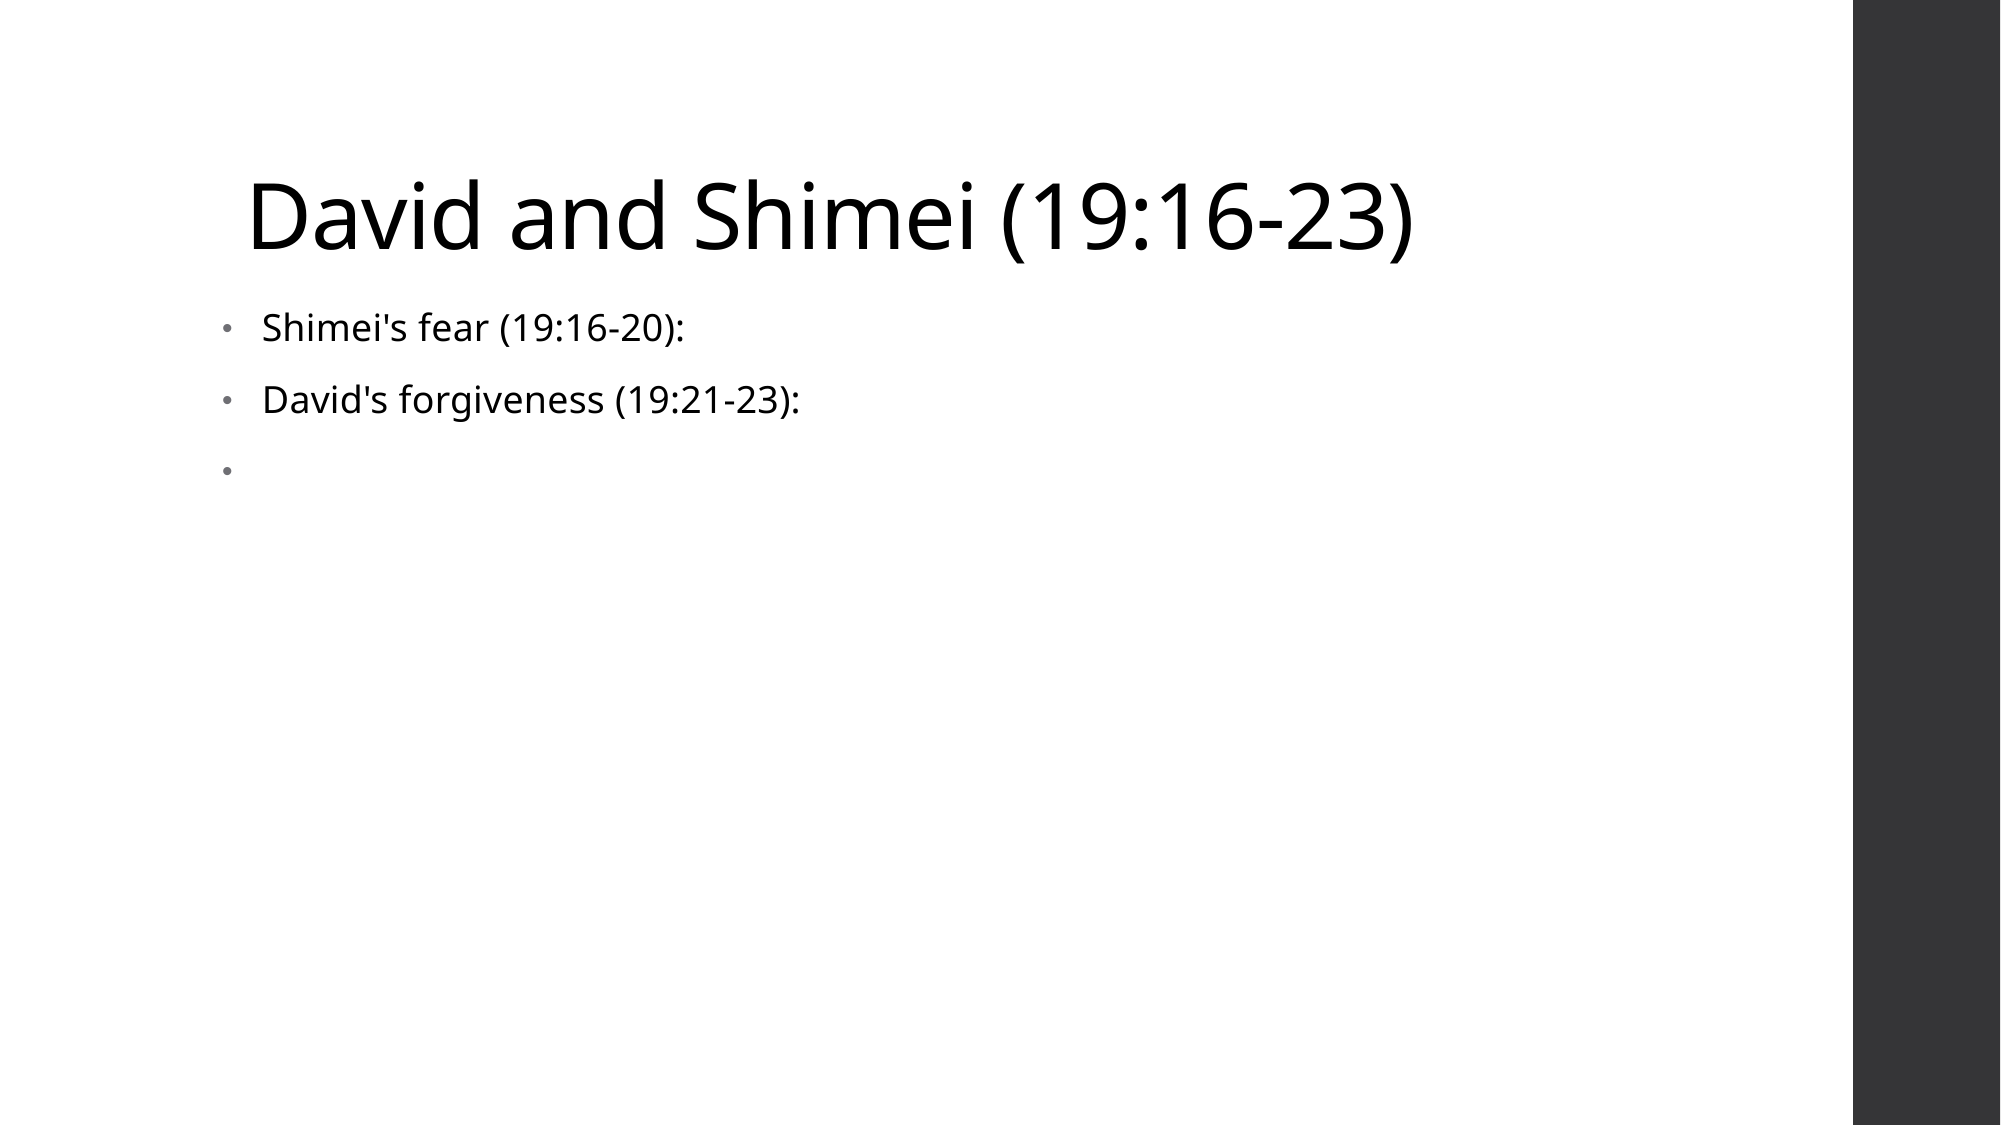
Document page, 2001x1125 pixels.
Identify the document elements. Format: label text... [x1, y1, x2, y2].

list Shimei's fear (19:16-20): David's forgiveness (19:21-23): [206, 299, 1617, 1014]
title David and Shimei (19:16-23) [206, 60, 1797, 278]
